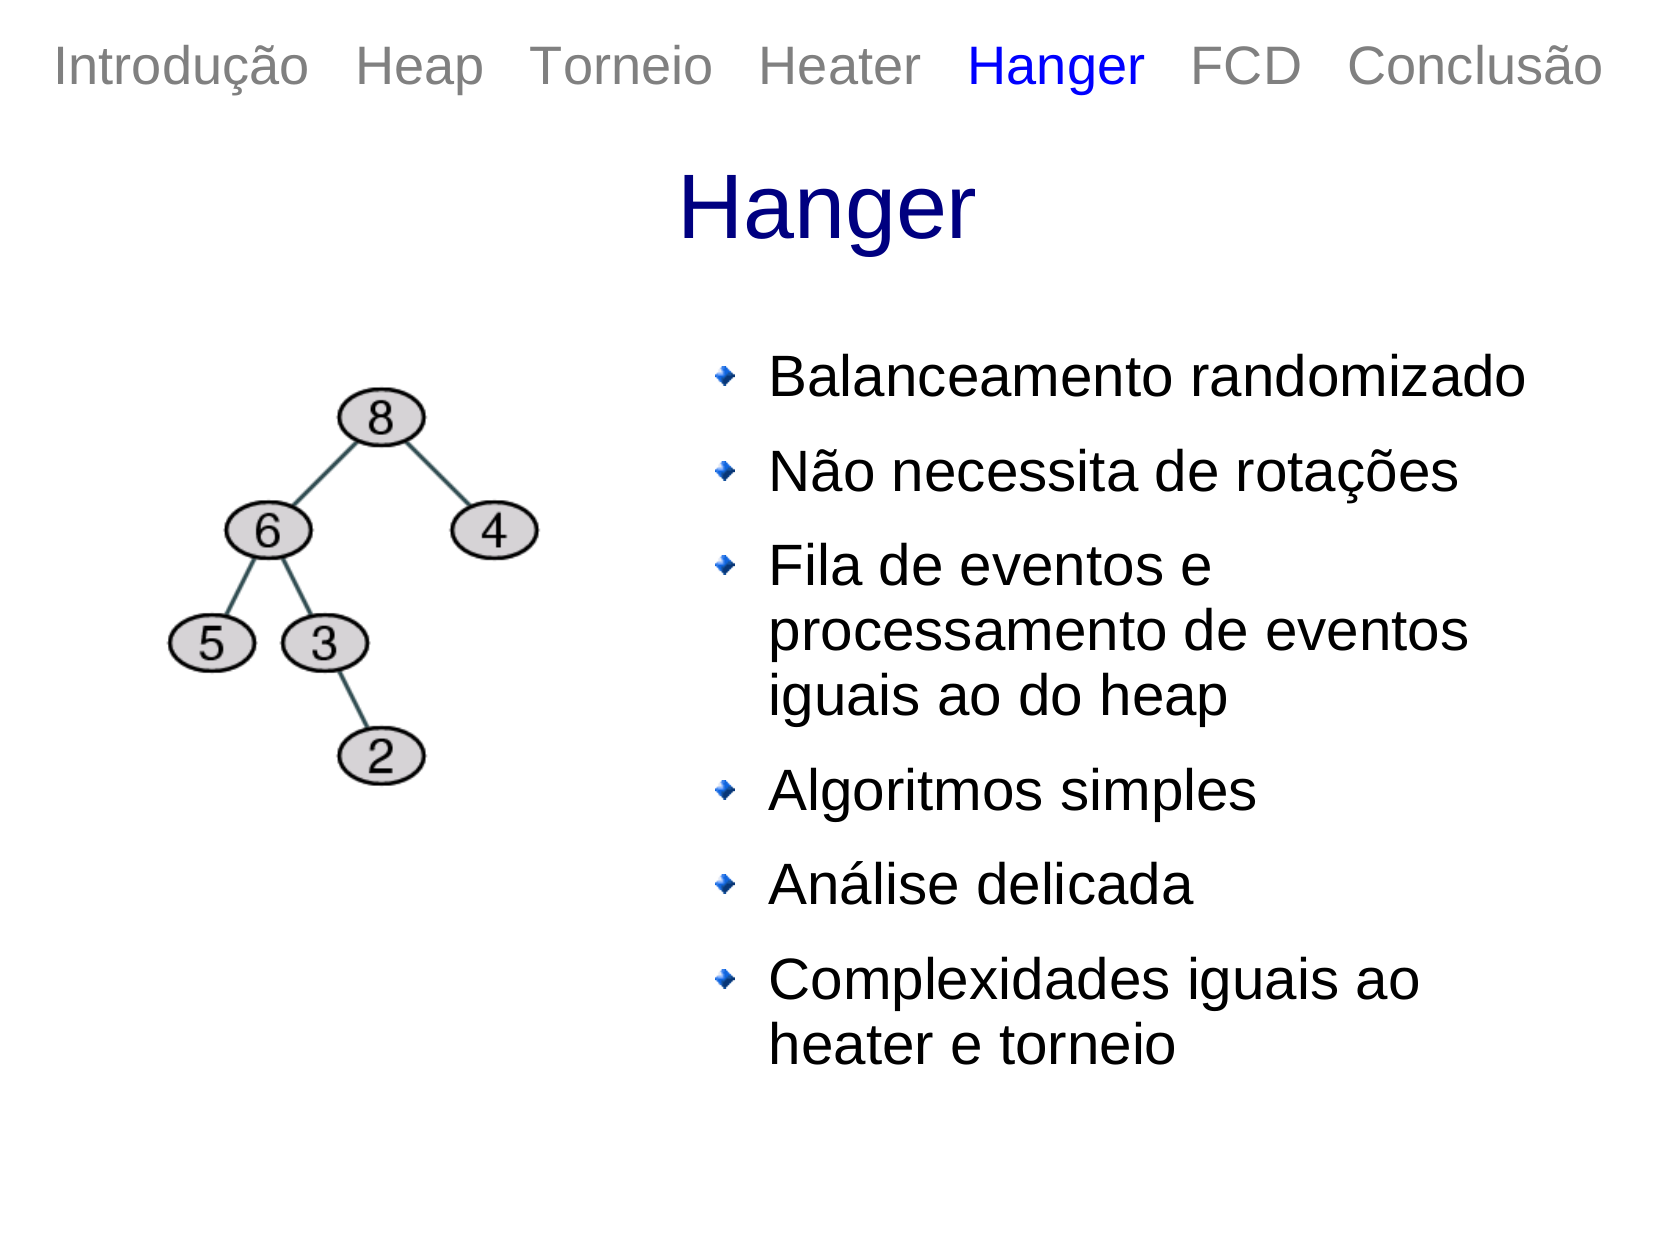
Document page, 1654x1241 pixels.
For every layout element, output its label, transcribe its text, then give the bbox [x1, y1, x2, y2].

list Balanceamento randomizado Não necessita de rotações Fila de eventos e processamento de eventos iguais ao do heap Algoritmos simples Análise delicada Complexidades iguais ao heater e torneio [697, 343, 1535, 1155]
text_box Introdução Heap Torneio Heater Hanger FCD Conclusão [30, 35, 1629, 96]
picture [156, 380, 545, 800]
title Hanger [121, 102, 1534, 311]
